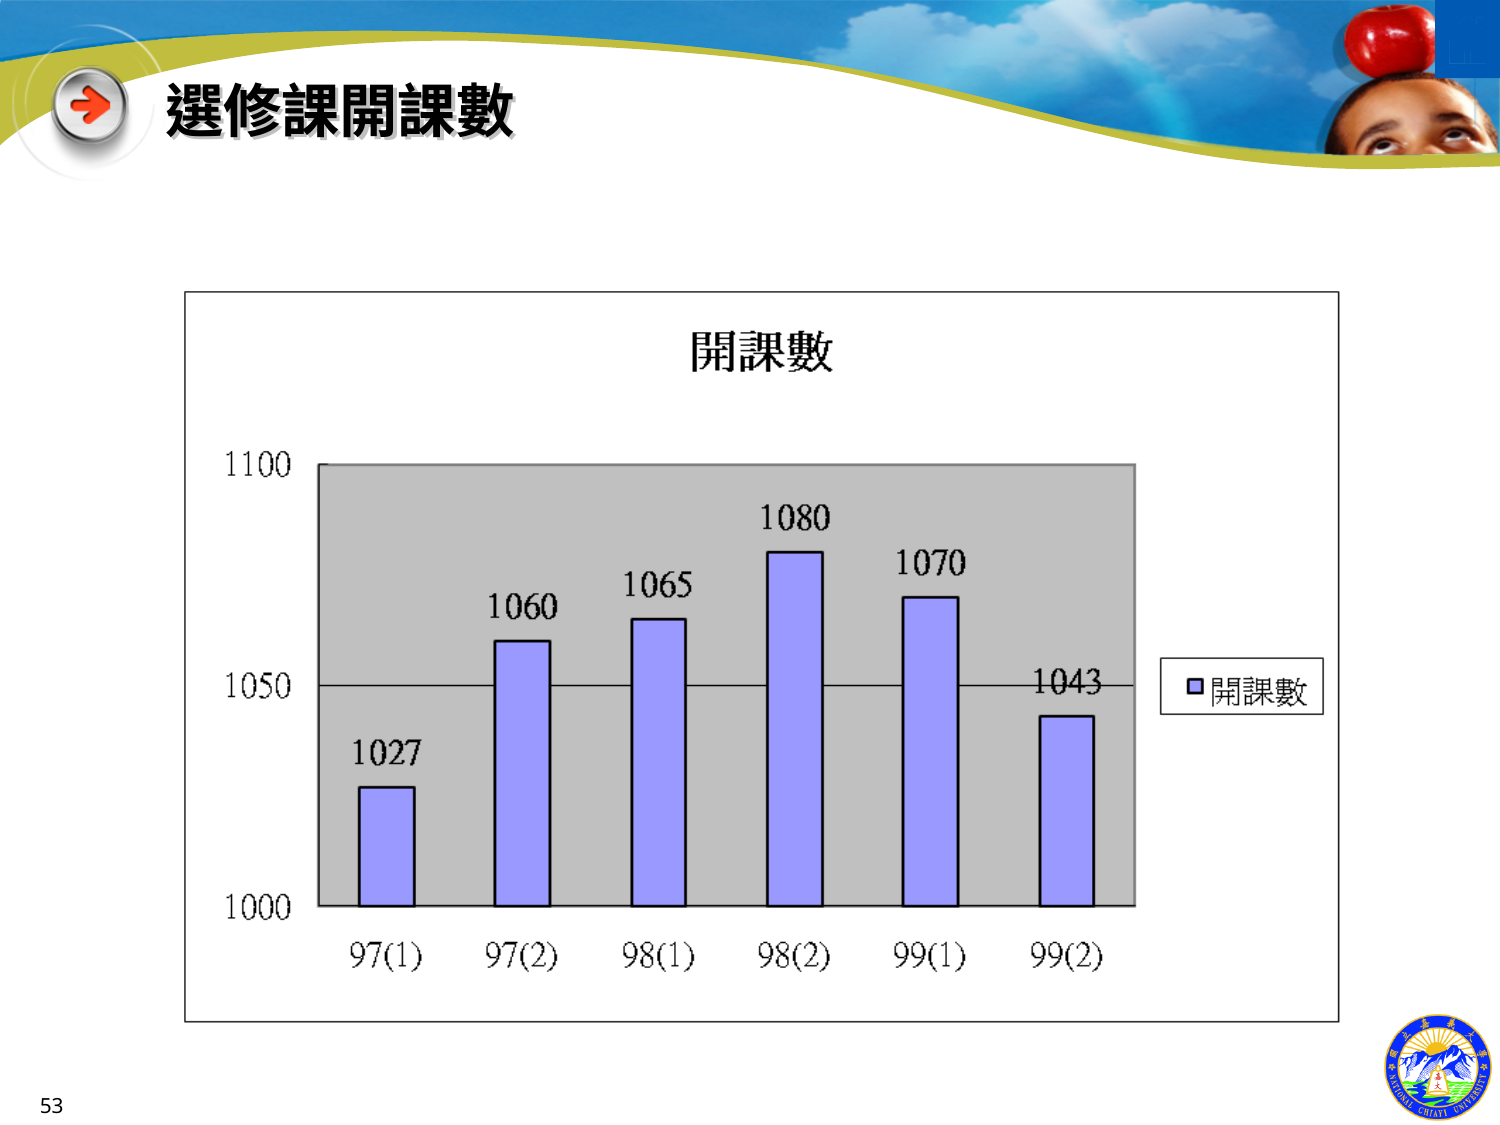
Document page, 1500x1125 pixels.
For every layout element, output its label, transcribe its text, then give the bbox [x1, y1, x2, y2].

title 選修課開課數 [150, 62, 888, 155]
text_box [1435, 0, 1500, 79]
text_box [24, 1084, 376, 1125]
picture [183, 290, 1341, 1024]
